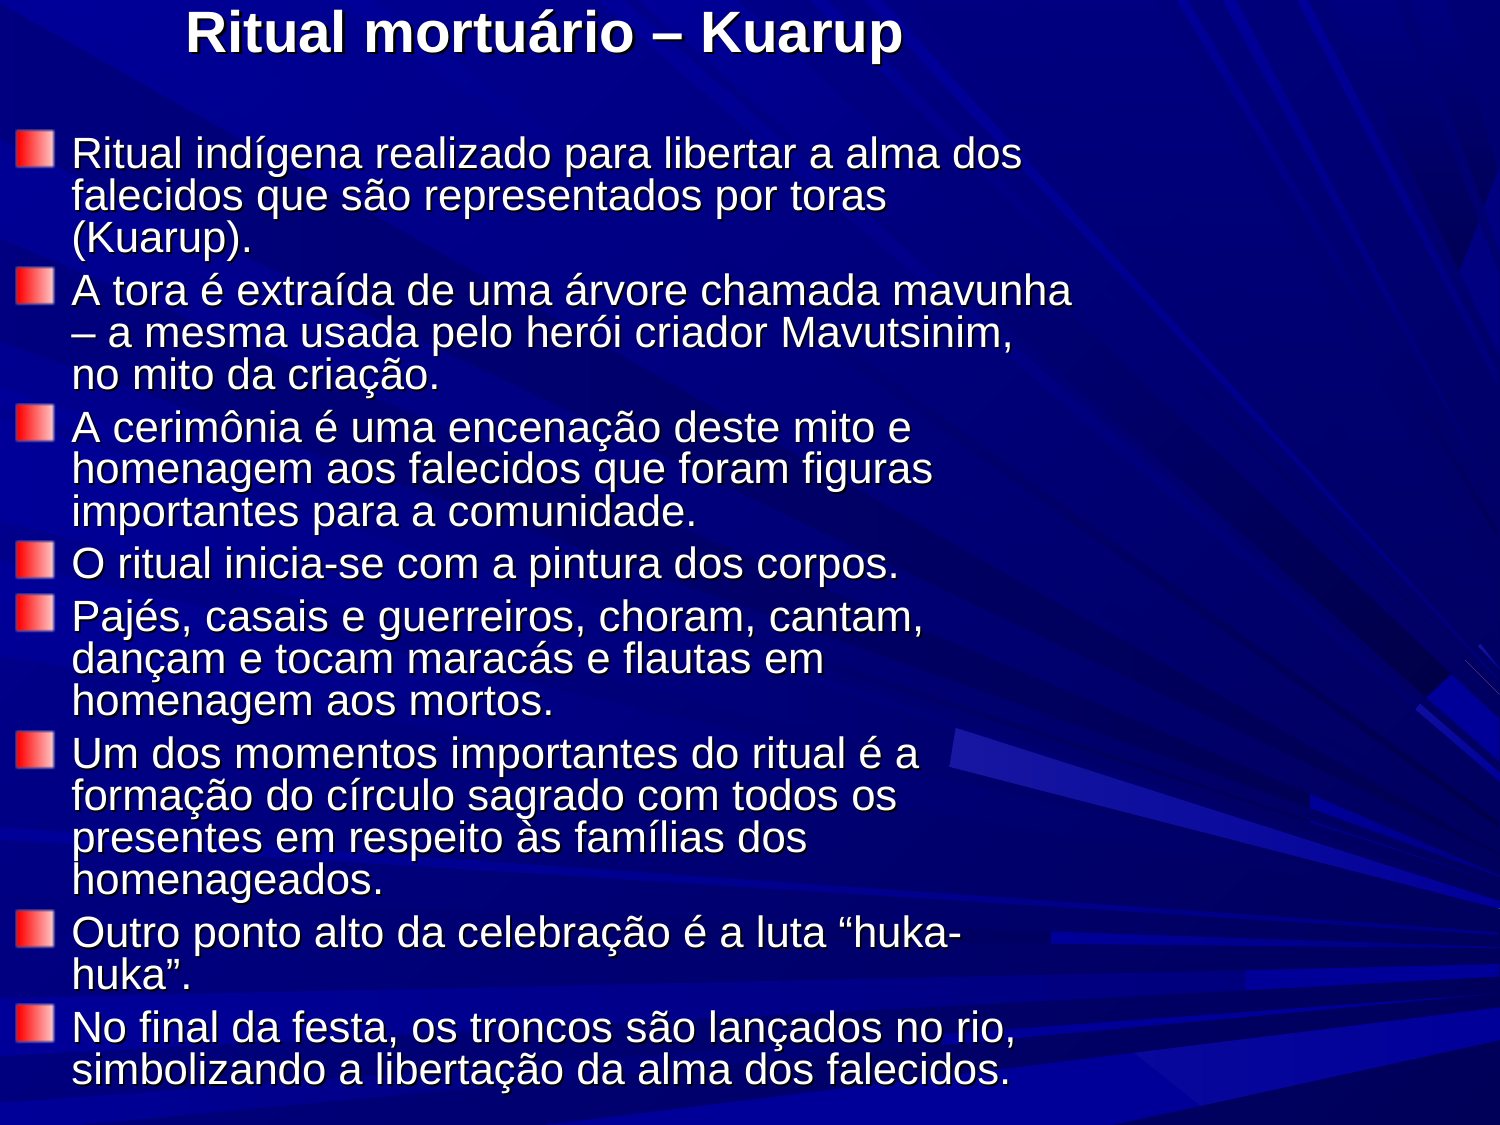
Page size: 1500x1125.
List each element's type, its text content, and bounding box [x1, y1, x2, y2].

list Ritual mortuário – Kuarup Ritual indígena realizado para libertar a alma dos falecidos que são representados por toras (Kuarup). A tora é extraída de uma árvore chamada mavunha – a mesma usada pelo herói criador Mavutsinim, no mito da criação. A cerimônia é uma encenação deste mito e homenagem aos falecidos que foram figuras importantes para a comunidade. O ritual inicia-se com a pintura dos corpos. Pajés, casais e guerreiros, choram, cantam, dançam e tocam maracás e flautas em homenagem aos mortos. Um dos momentos importantes do ritual é a formação do círculo sagrado com todos os presentes em respeito às famílias dos homenageados. Outro ponto alto da celebração é a luta “huka-huka”. No final da festa, os troncos são lançados no rio, simbolizando a libertação da alma dos falecidos. [0, 0, 1090, 1125]
